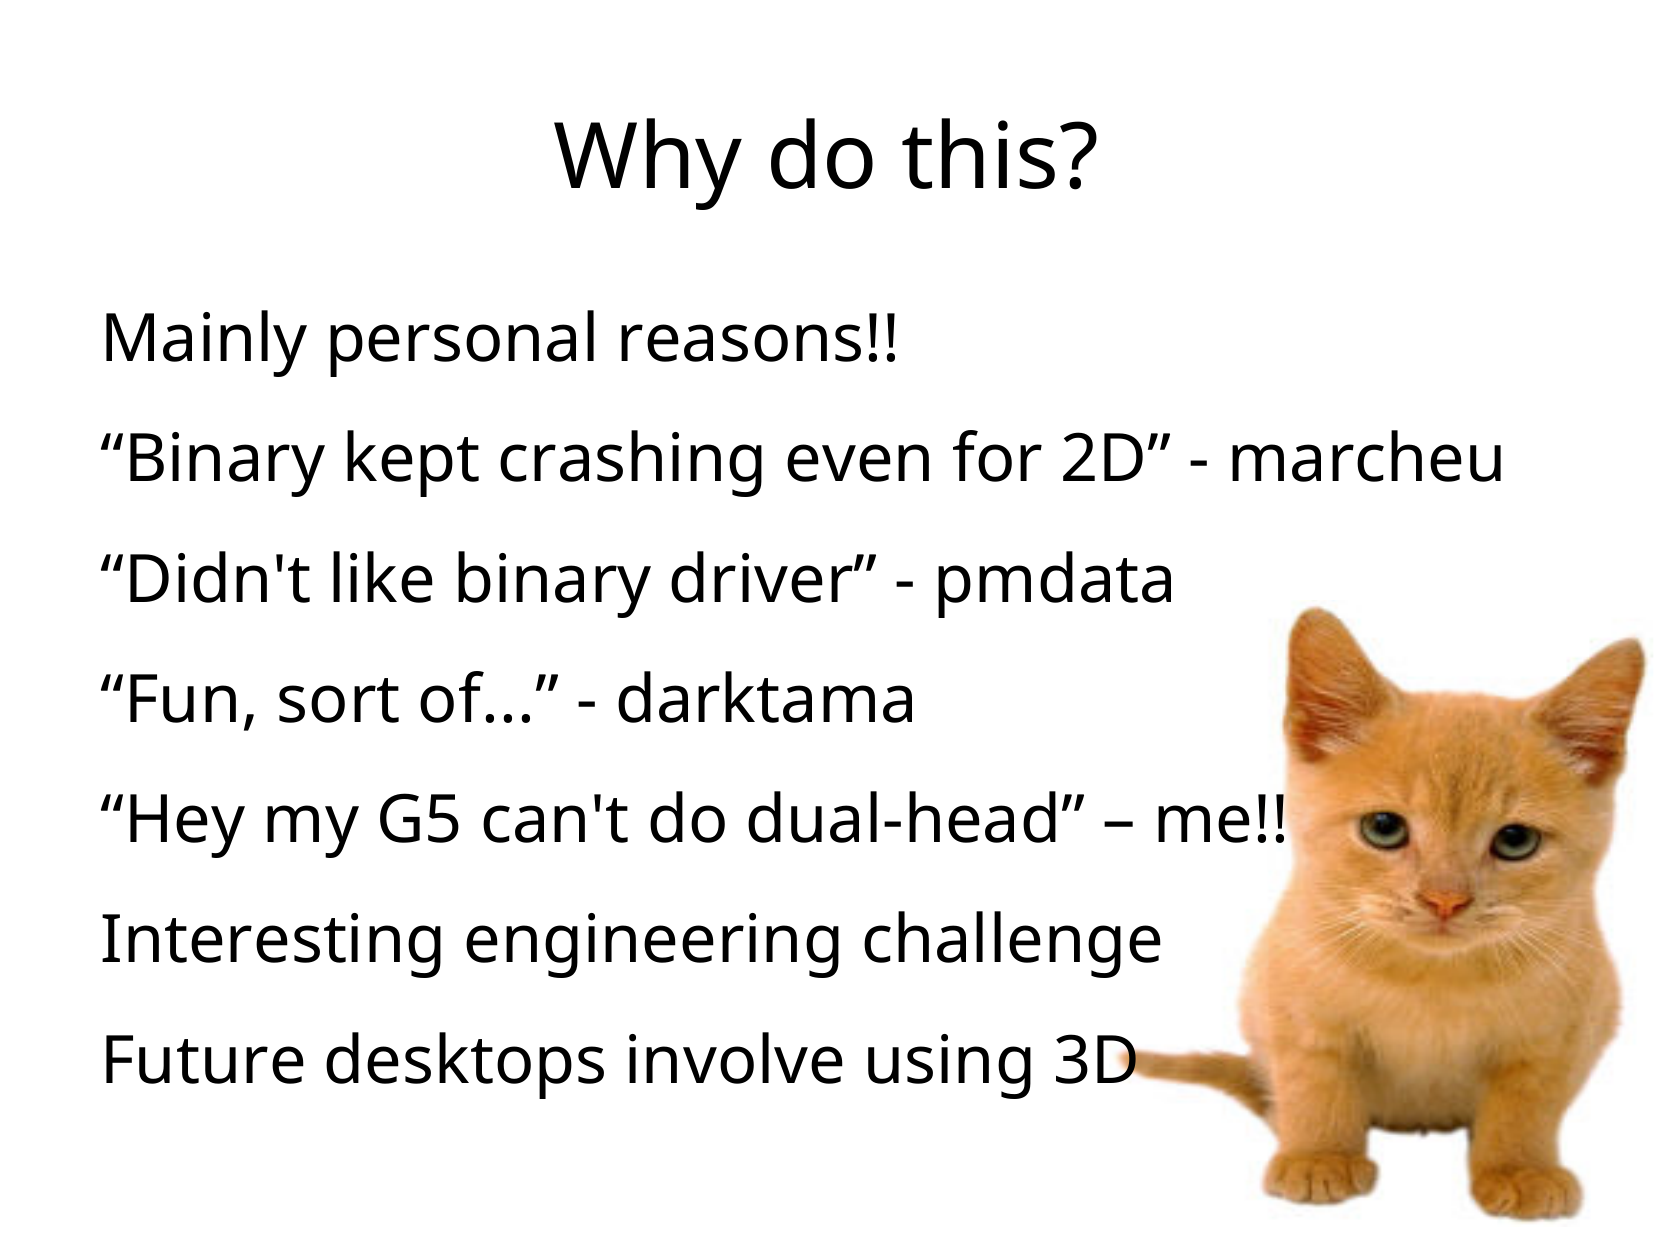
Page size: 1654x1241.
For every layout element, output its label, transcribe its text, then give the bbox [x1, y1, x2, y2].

picture [1109, 600, 1654, 1227]
list Mainly personal reasons!! “Binary kept crashing even for 2D” - marcheu “Didn't like binary driver” - pmdata “Fun, sort of...” - darktama “Hey my G5 can't do dual-head” – me!! Interesting engineering challenge Future desktops involve using 3D [82, 290, 1571, 1109]
title Why do this? [82, 49, 1571, 257]
